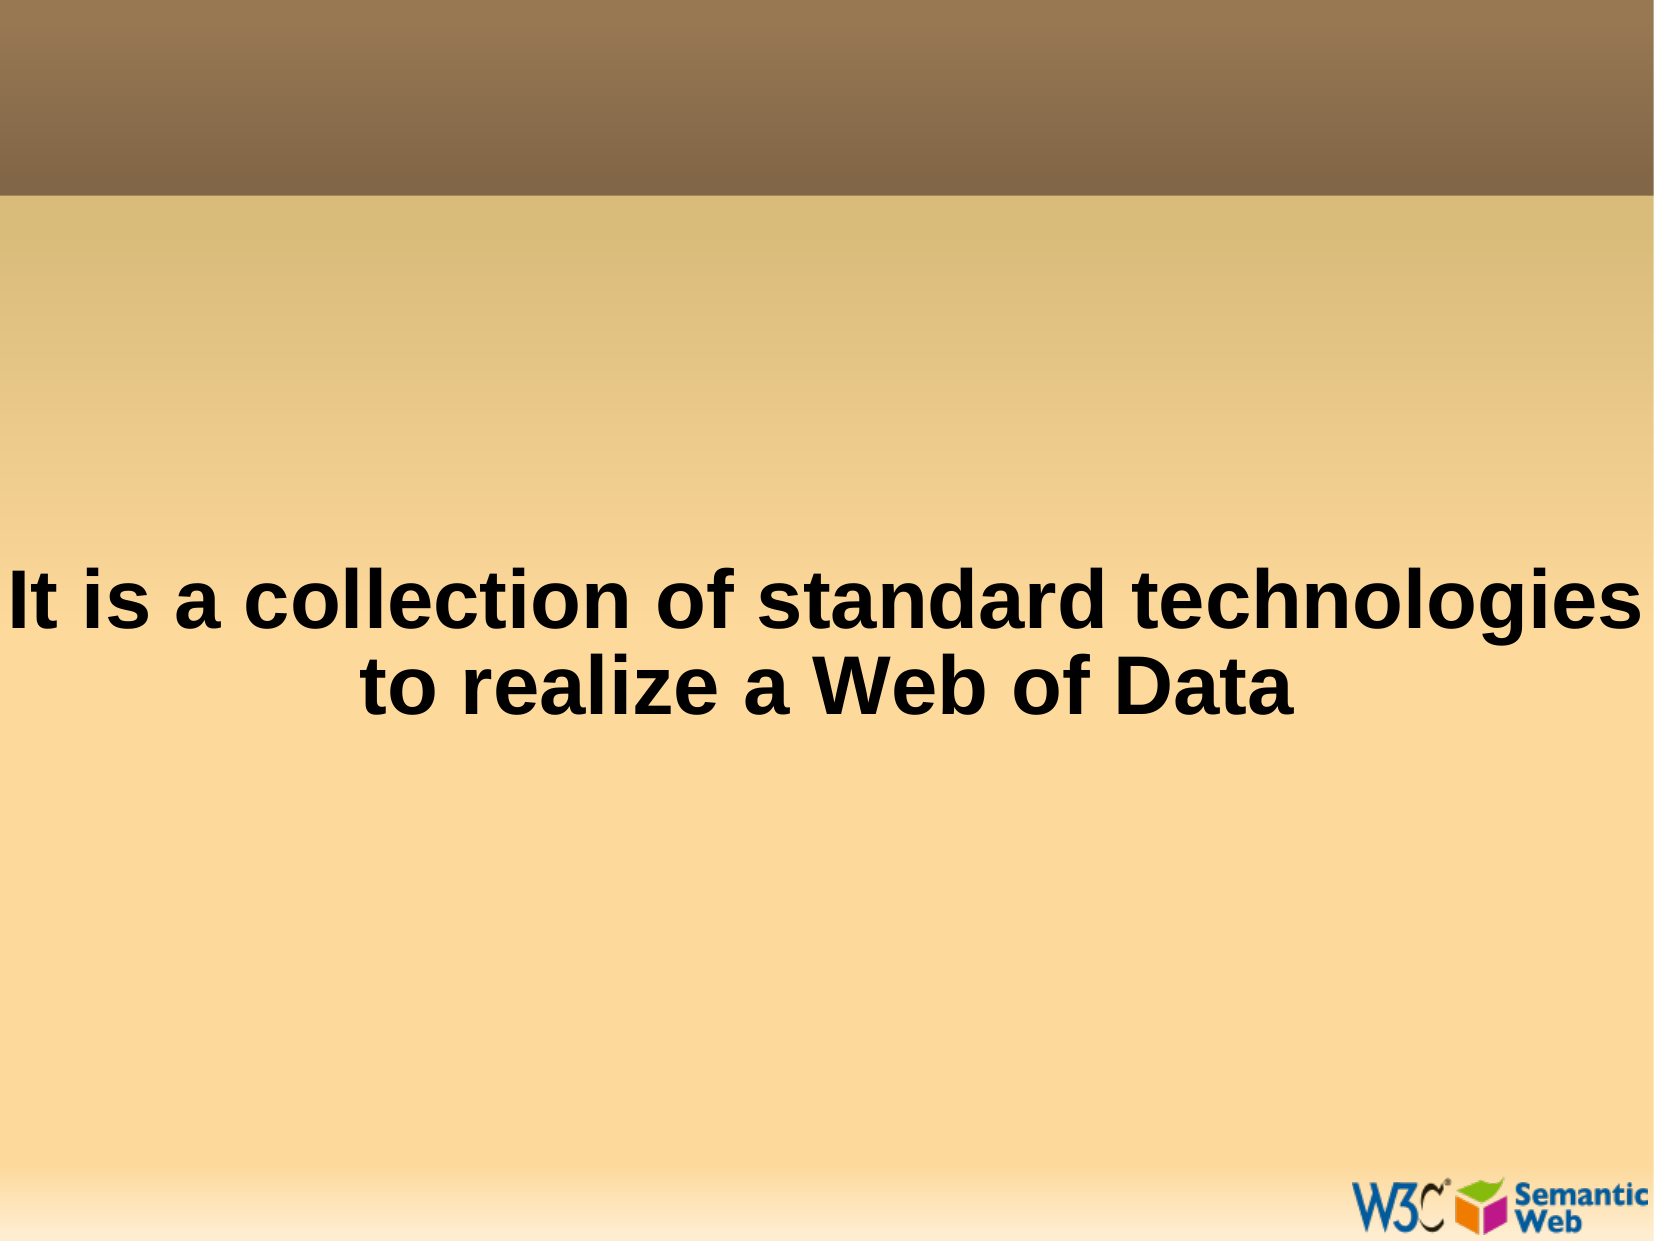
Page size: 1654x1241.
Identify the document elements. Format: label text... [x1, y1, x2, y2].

picture [0, 741, 1654, 1241]
picture [0, 0, 1654, 545]
title It is a collection of standard technologies to realize a Web of Data [0, 545, 1654, 741]
